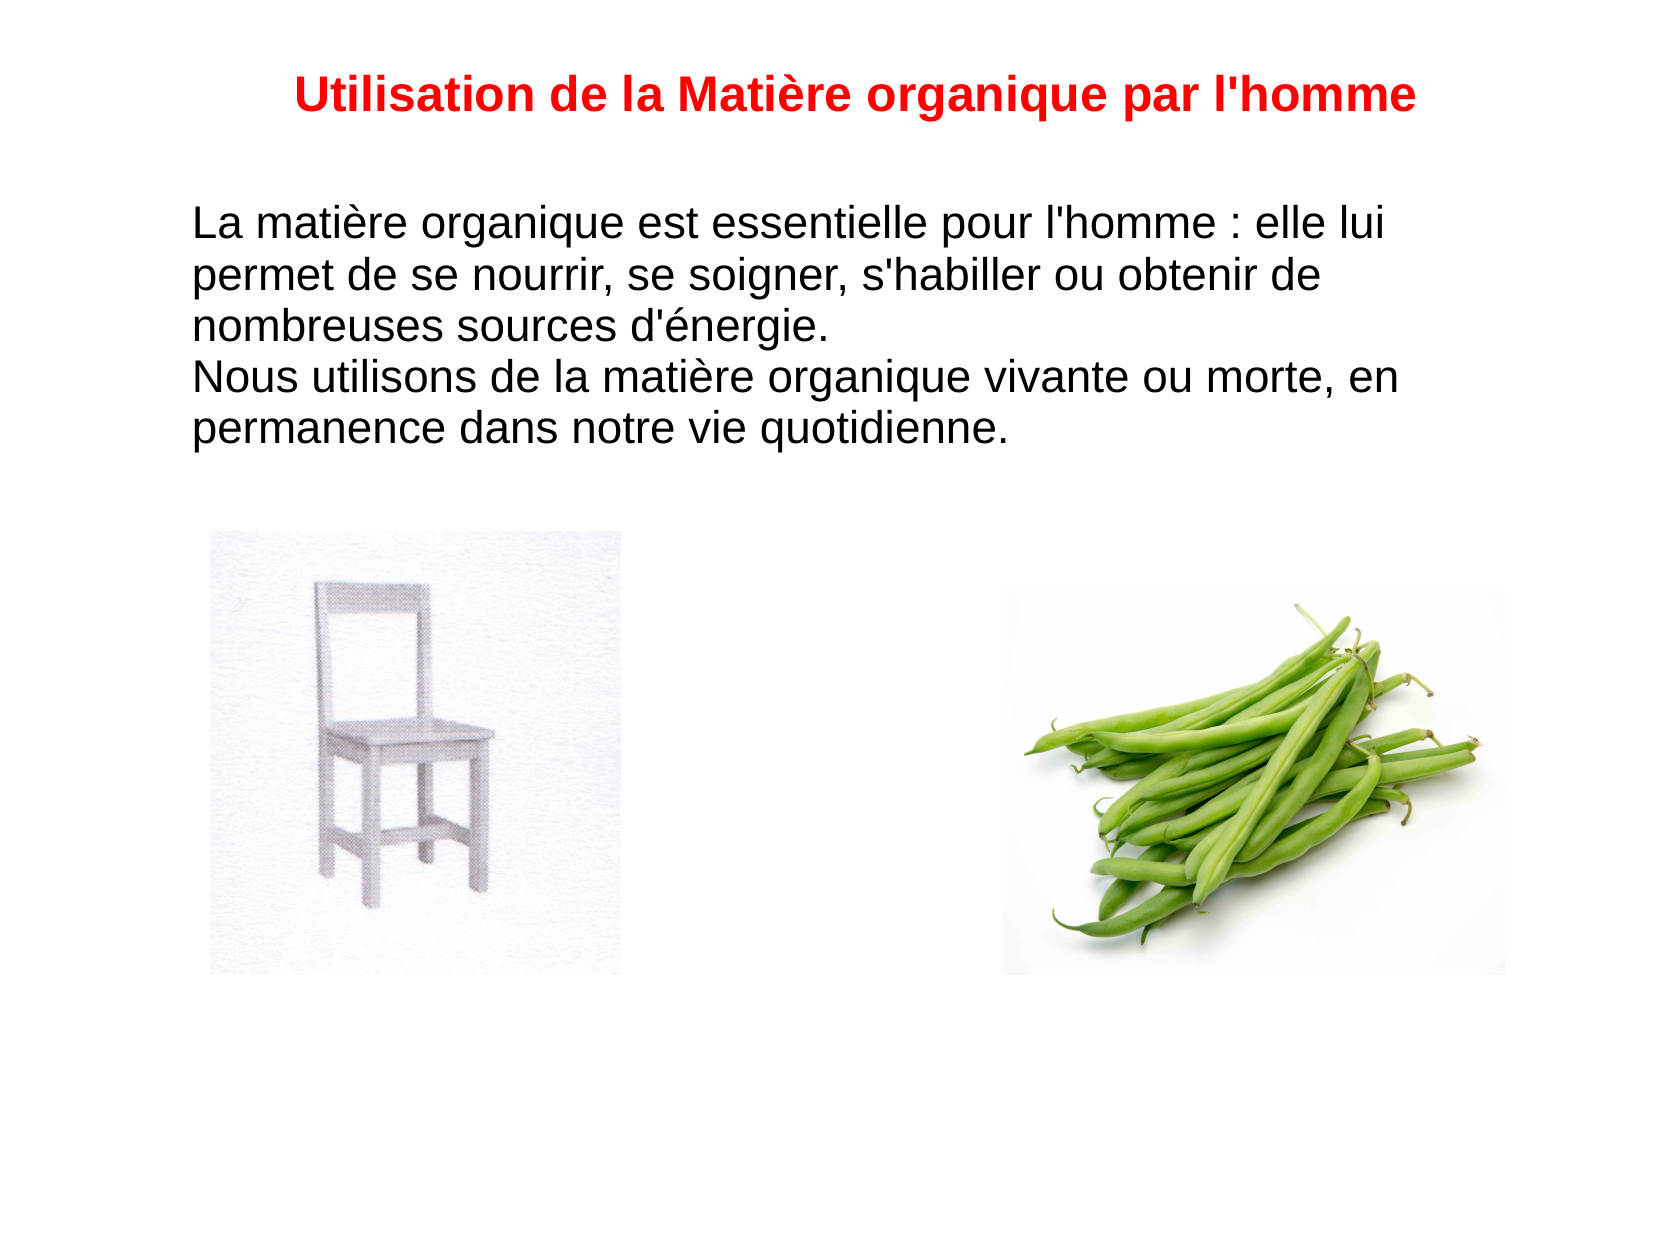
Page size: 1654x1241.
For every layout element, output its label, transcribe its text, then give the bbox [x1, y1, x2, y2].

text_box Utilisation de la Matière organique par l'homme [206, 59, 1506, 131]
picture [1003, 590, 1506, 975]
text_box La matière organique est essentielle pour l'homme : elle lui permet de se nourrir, se soigner, s'habiller ou obtenir de nombreuses sources d'énergie. Nous utilisons de la matière organique vivante ou morte, en permanence dans notre vie quotidienne. [177, 189, 1477, 502]
picture [210, 531, 621, 975]
